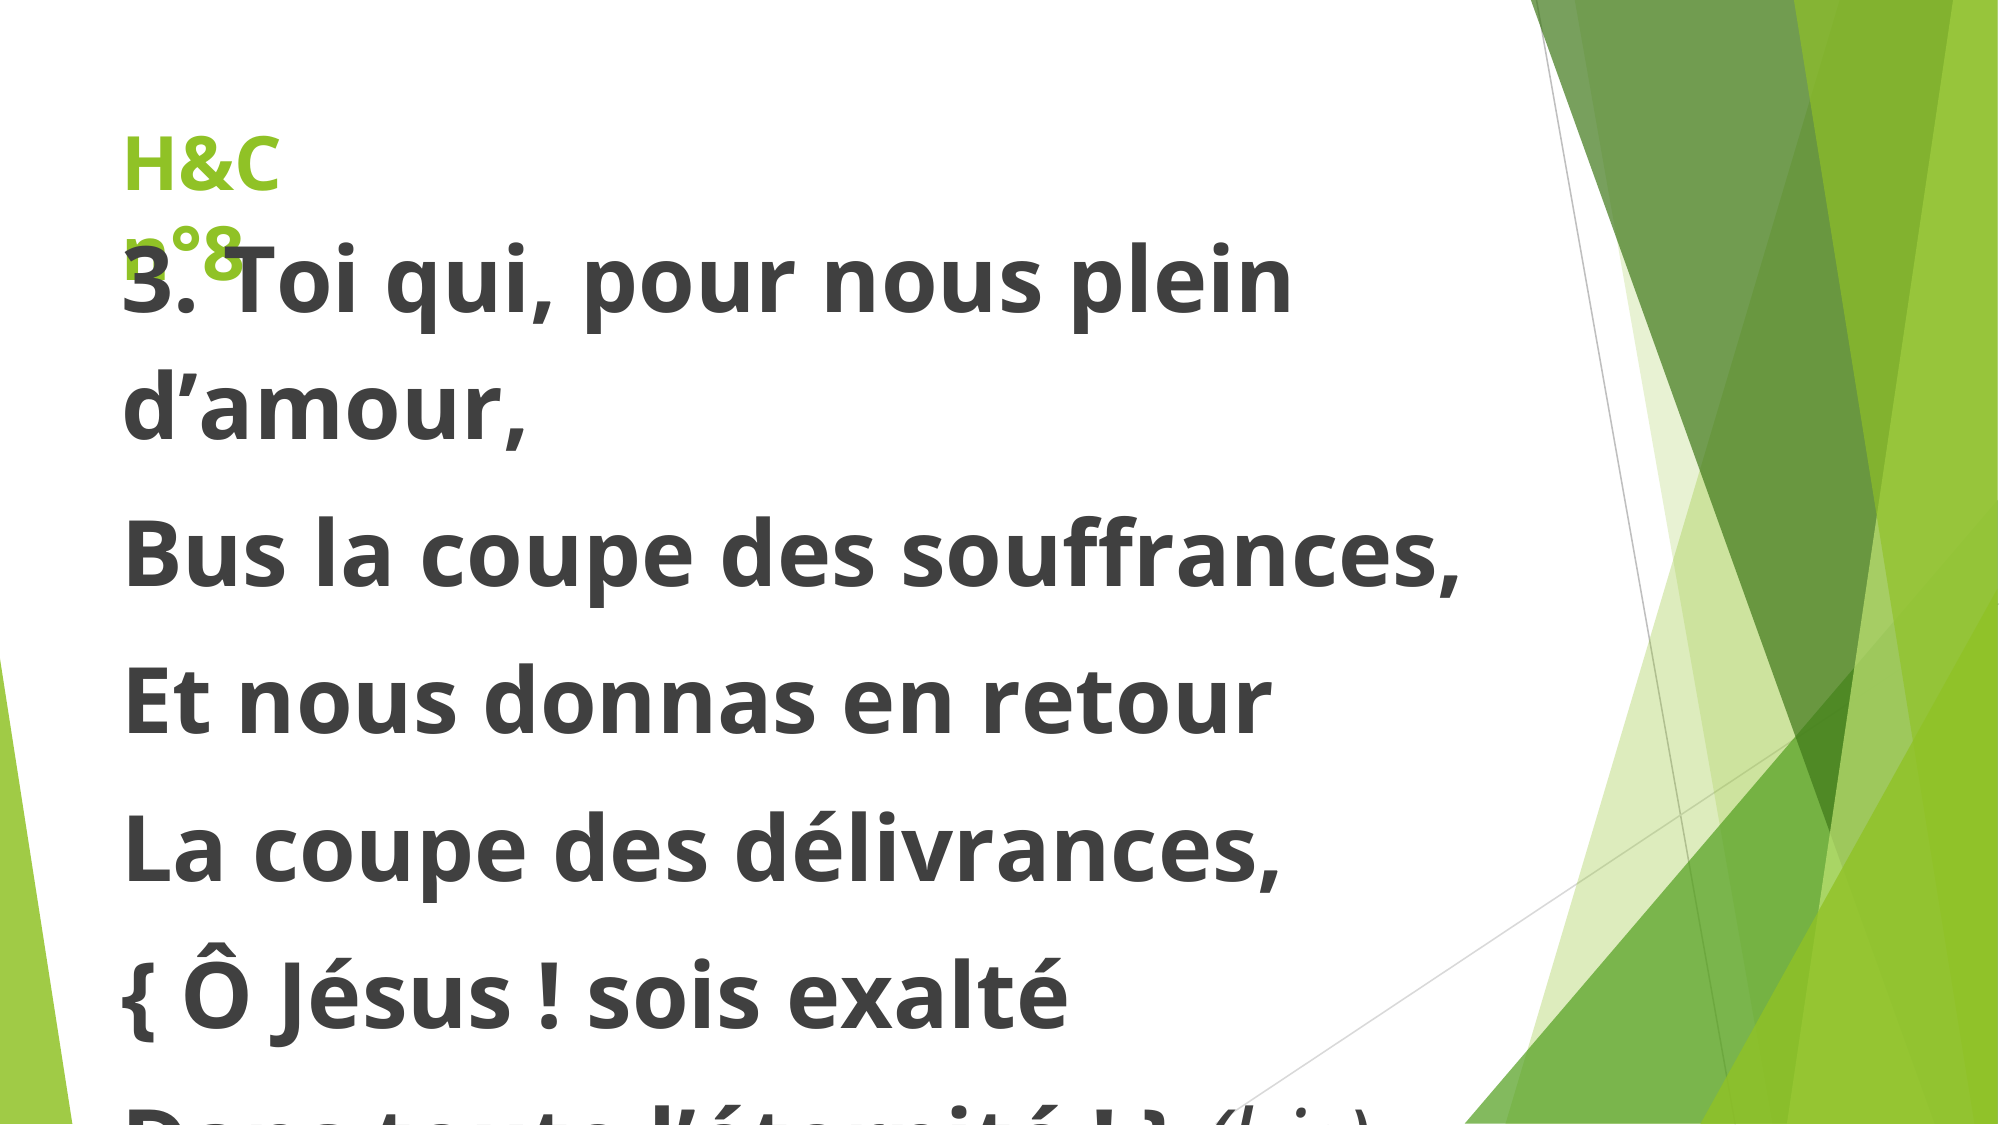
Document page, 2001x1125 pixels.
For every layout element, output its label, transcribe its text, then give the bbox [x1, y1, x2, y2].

text_box 3. Toi qui, pour nous plein d’amour, Bus la coupe des souffrances, Et nous donnas en retour La coupe des délivrances, { Ô Jésus ! sois exalté Dans toute l’éternité ! } (bis) [106, 197, 1730, 1075]
text_box H&C n°8 [106, 107, 441, 197]
